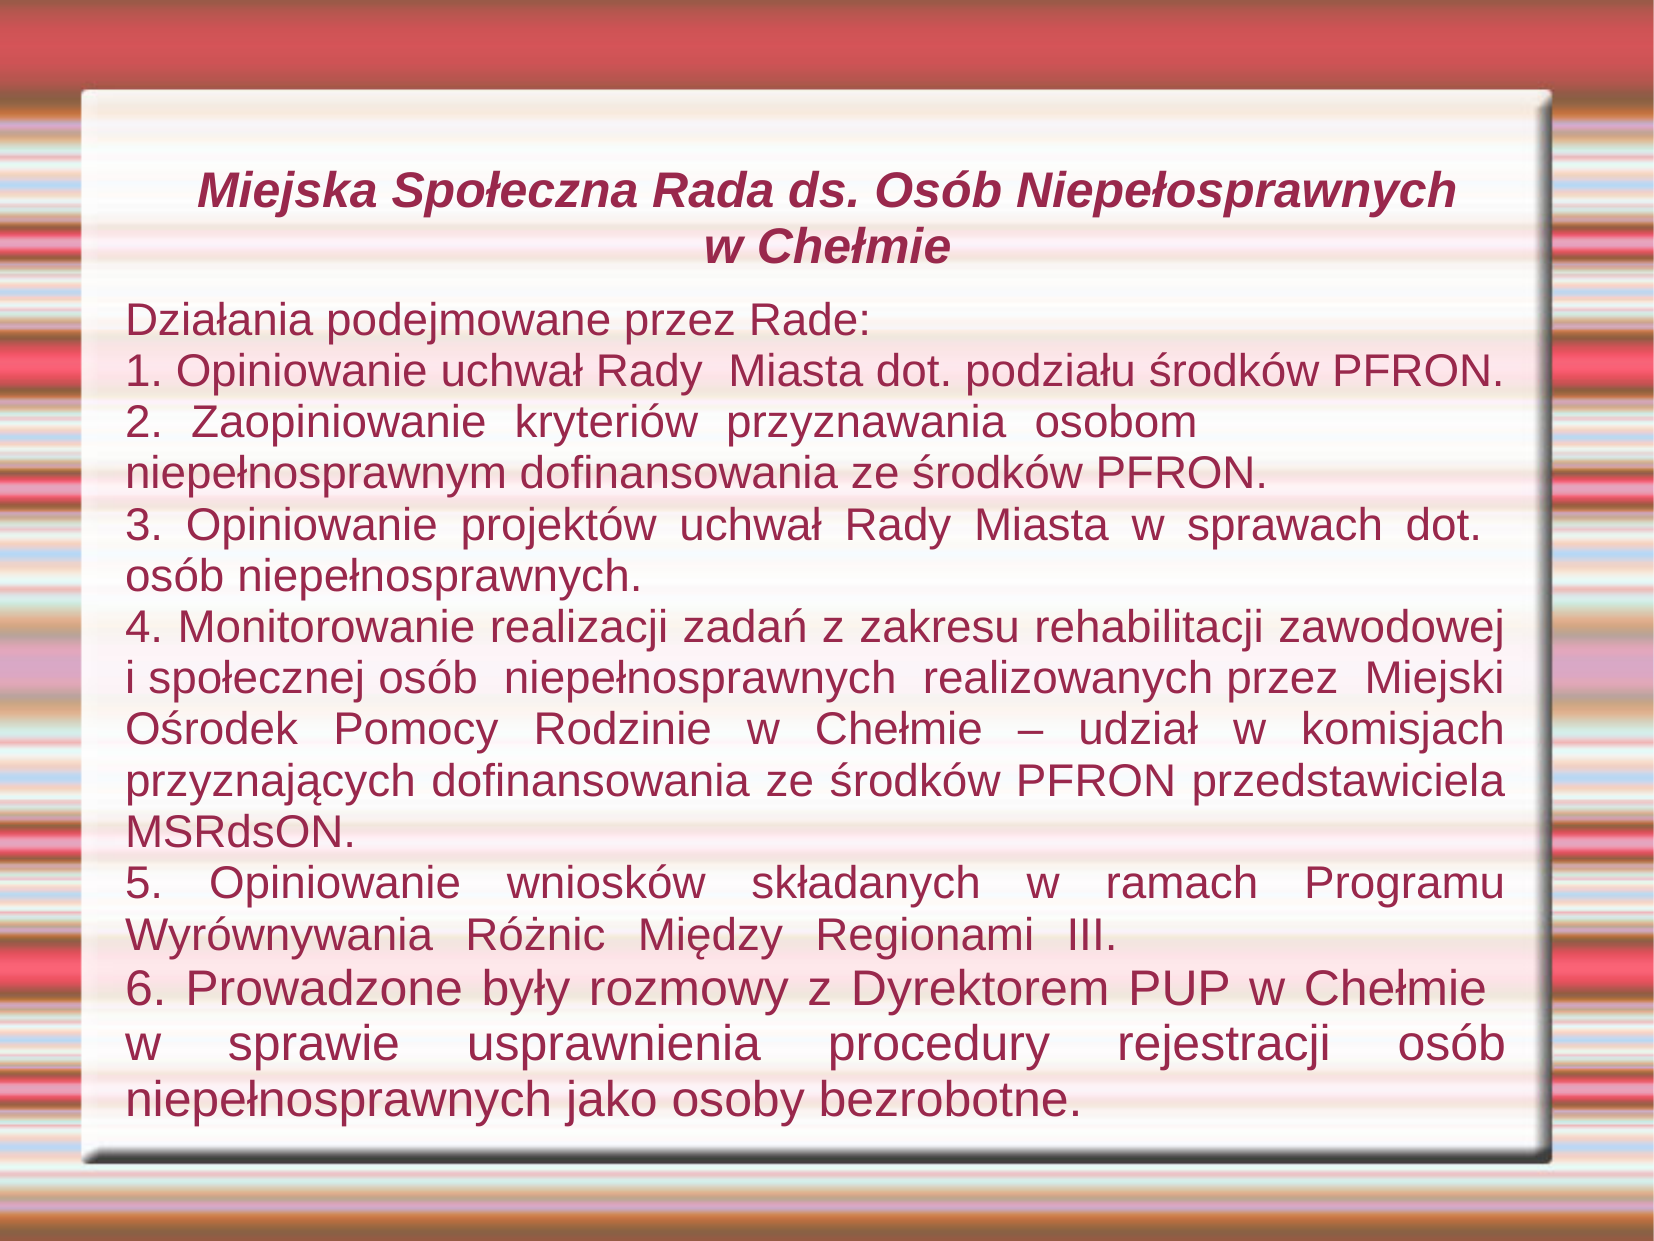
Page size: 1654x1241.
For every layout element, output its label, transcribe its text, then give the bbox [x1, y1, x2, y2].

subtitle Działania podejmowane przez Rade: 1. Opiniowanie uchwał Rady Miasta dot. podziału środków PFRON. 2. Zaopiniowanie kryteriów przyznawania osobom niepełnosprawnym dofinansowania ze środków PFRON. 3. Opiniowanie projektów uchwał Rady Miasta w sprawach dot. osób niepełnosprawnych. 4. Monitorowanie realizacji zadań z zakresu rehabilitacji zawodowej i społecznej osób niepełnosprawnych realizowanych przez Miejski Ośrodek Pomocy Rodzinie w Chełmie – udział w komisjach przyznających dofinansowania ze środków PFRON przedstawiciela MSRdsON. 5. Opiniowanie wniosków składanych w ramach Programu Wyrównywania Różnic Między Regionami III. 6. Prowadzone były rozmowy z Dyrektorem PUP w Chełmie w sprawie usprawnienia procedury rejestracji osób niepełnosprawnych jako osoby bezrobotne. [124, 295, 1506, 1241]
title Miejska Społeczna Rada ds. Osób Niepełosprawnych w Chełmie [121, 114, 1534, 322]
picture [0, 0, 1654, 1241]
